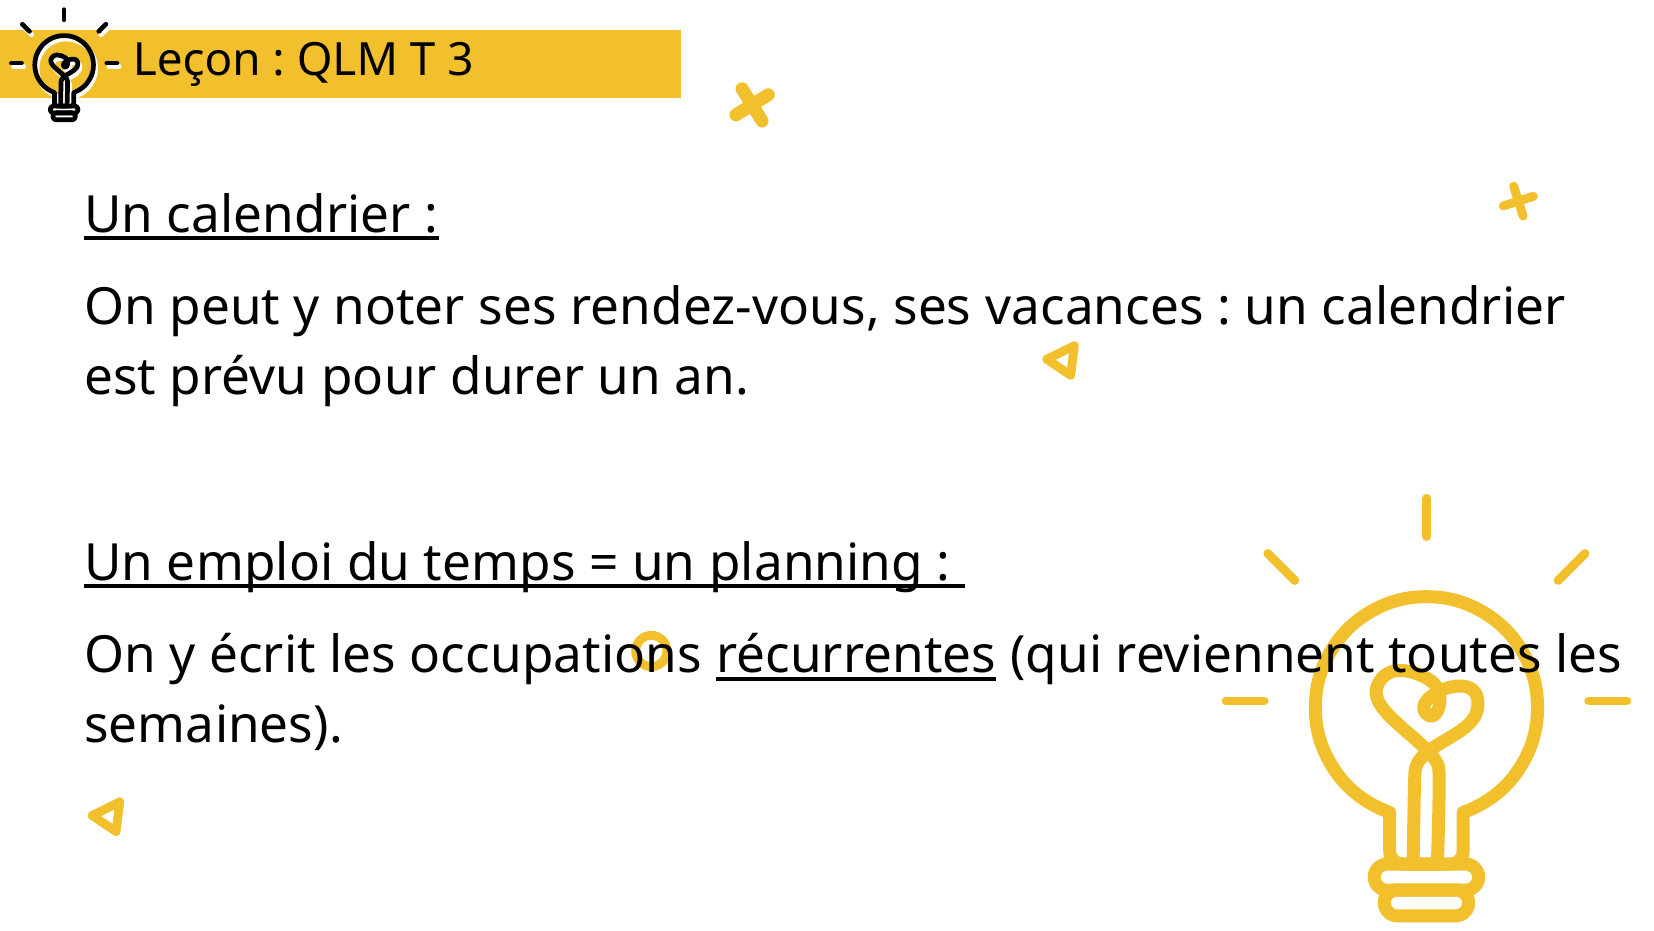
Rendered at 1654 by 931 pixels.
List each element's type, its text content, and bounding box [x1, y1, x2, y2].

subtitle Leçon : QLM T 3 [132, 17, 677, 97]
list Un calendrier : On peut y noter ses rendez-vous, ses vacances : un calendrier est prévu pour durer un an. Un emploi du temps = un planning : On y écrit les occupations récurrentes (qui reviennent toutes les semaines). [29, 177, 1625, 762]
